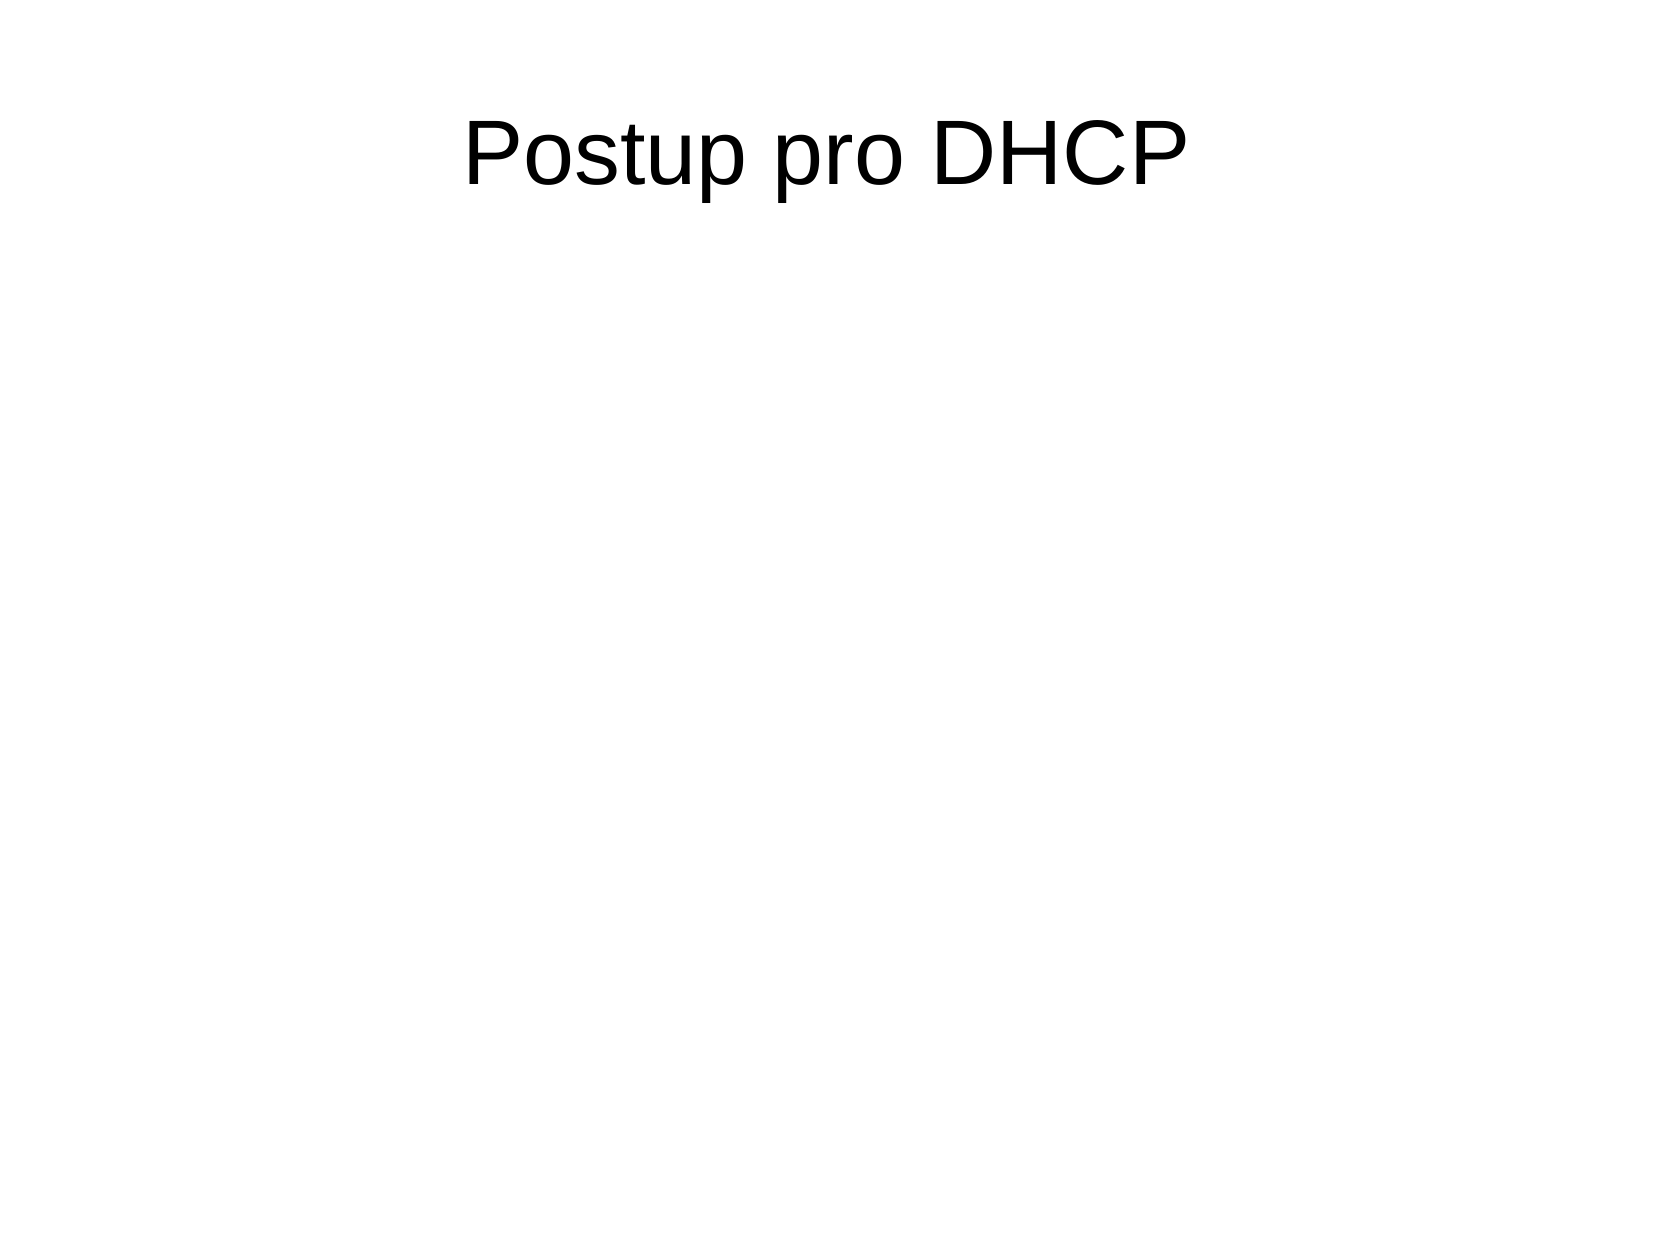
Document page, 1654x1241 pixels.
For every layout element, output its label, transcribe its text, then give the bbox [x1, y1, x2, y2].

title Postup pro DHCP [82, 49, 1571, 257]
